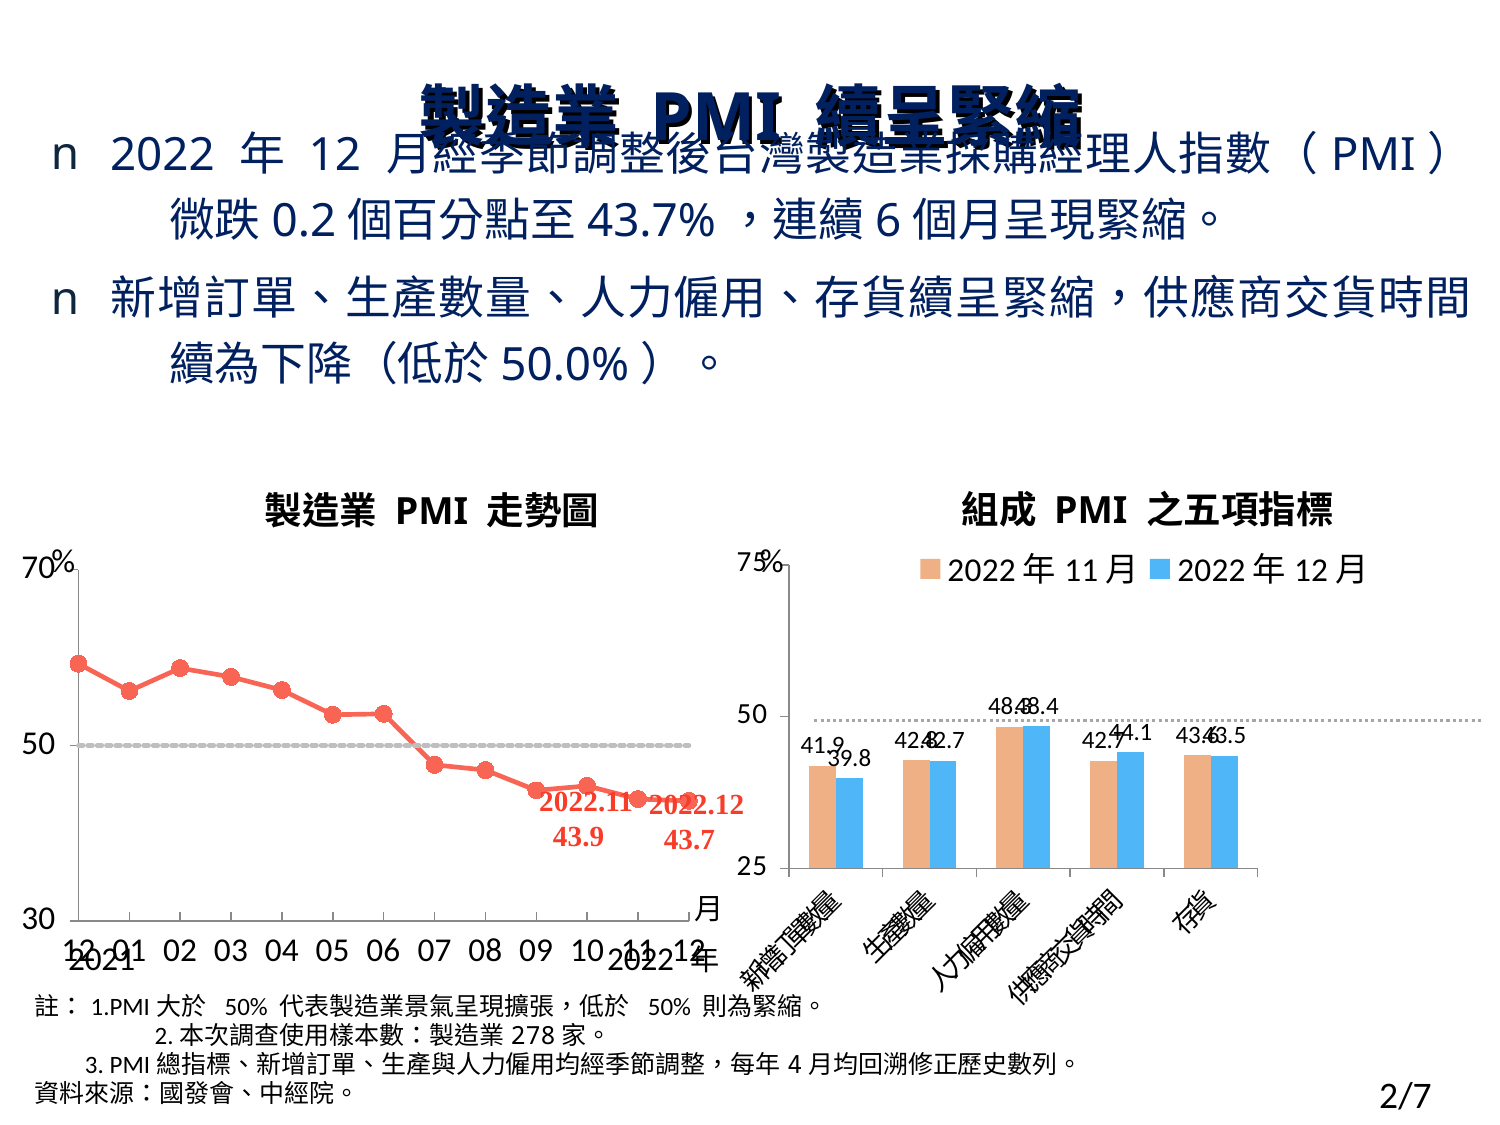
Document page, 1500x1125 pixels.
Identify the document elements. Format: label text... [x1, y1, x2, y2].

text_box 註：1.PMI大於 50% 代表製造業景氣呈現擴張，低於 50% 則為緊縮。 2.本次調查使用樣本數：製造業278家。 3. PMI總指標、新增訂單、生產與人力僱用均經季節調整，每年4月均回溯修正歷史數列。 資料來源：國發會、中經院。 [19, 987, 1489, 1117]
text_box 組成 PMI 之五項指標 [846, 478, 1449, 539]
chart [7, 540, 1500, 1024]
text_box % [36, 531, 131, 587]
title 製造業 PMI 續呈緊縮 [0, 0, 1500, 150]
text_box % [744, 531, 840, 587]
text_box 2022.12 43.7 [618, 777, 761, 864]
text_box 月 [679, 882, 739, 930]
text_box 2022.11 43.9 [507, 774, 650, 861]
text_box 2021 2022 年 [53, 930, 751, 986]
text_box 製造業 PMI 走勢圖 [130, 479, 734, 541]
text_box 2022 年 12 月經季節調整後台灣製造業採購經理人指數（PMI）微跌0.2個百分點至43.7%，連續6個月呈現緊縮。 新增訂單、生產數量、人力僱用、存貨續呈緊縮，供應商交貨時間續為下降（低於50.0%）。 [6, 113, 1489, 475]
